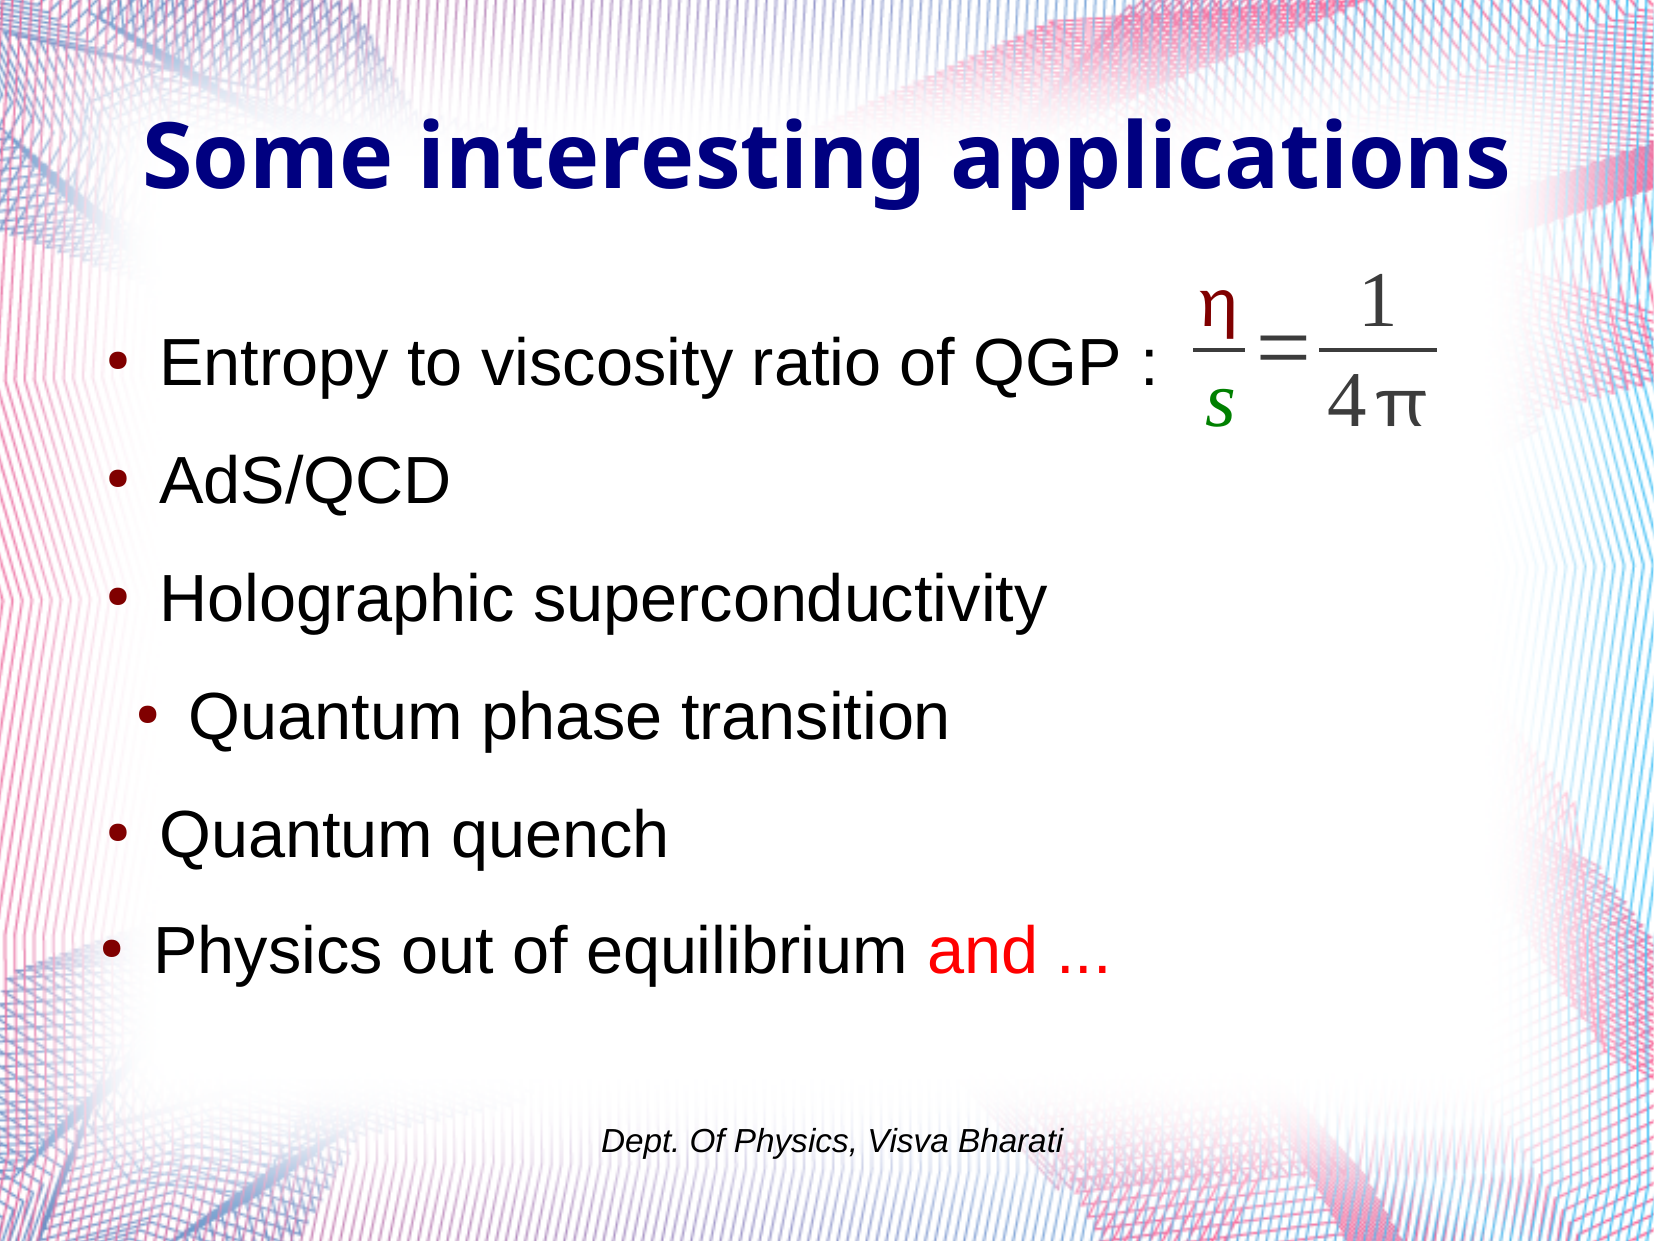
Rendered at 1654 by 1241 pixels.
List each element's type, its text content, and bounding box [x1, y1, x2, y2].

picture [0, 0, 1654, 1241]
list Quantum phase transition [118, 679, 1595, 797]
title Some interesting applications [82, 56, 1571, 250]
chart [1183, 256, 1447, 442]
list Holographic superconductivity [88, 561, 1559, 671]
list Entropy to viscosity ratio of QGP : [88, 324, 1183, 400]
list Dept. Of Physics, Visva Bharati [295, 1122, 1300, 1182]
list Quantum quench [88, 797, 1595, 932]
list Physics out of equilibrium and ... [82, 913, 1565, 1063]
list AdS/QCD [88, 442, 1447, 548]
